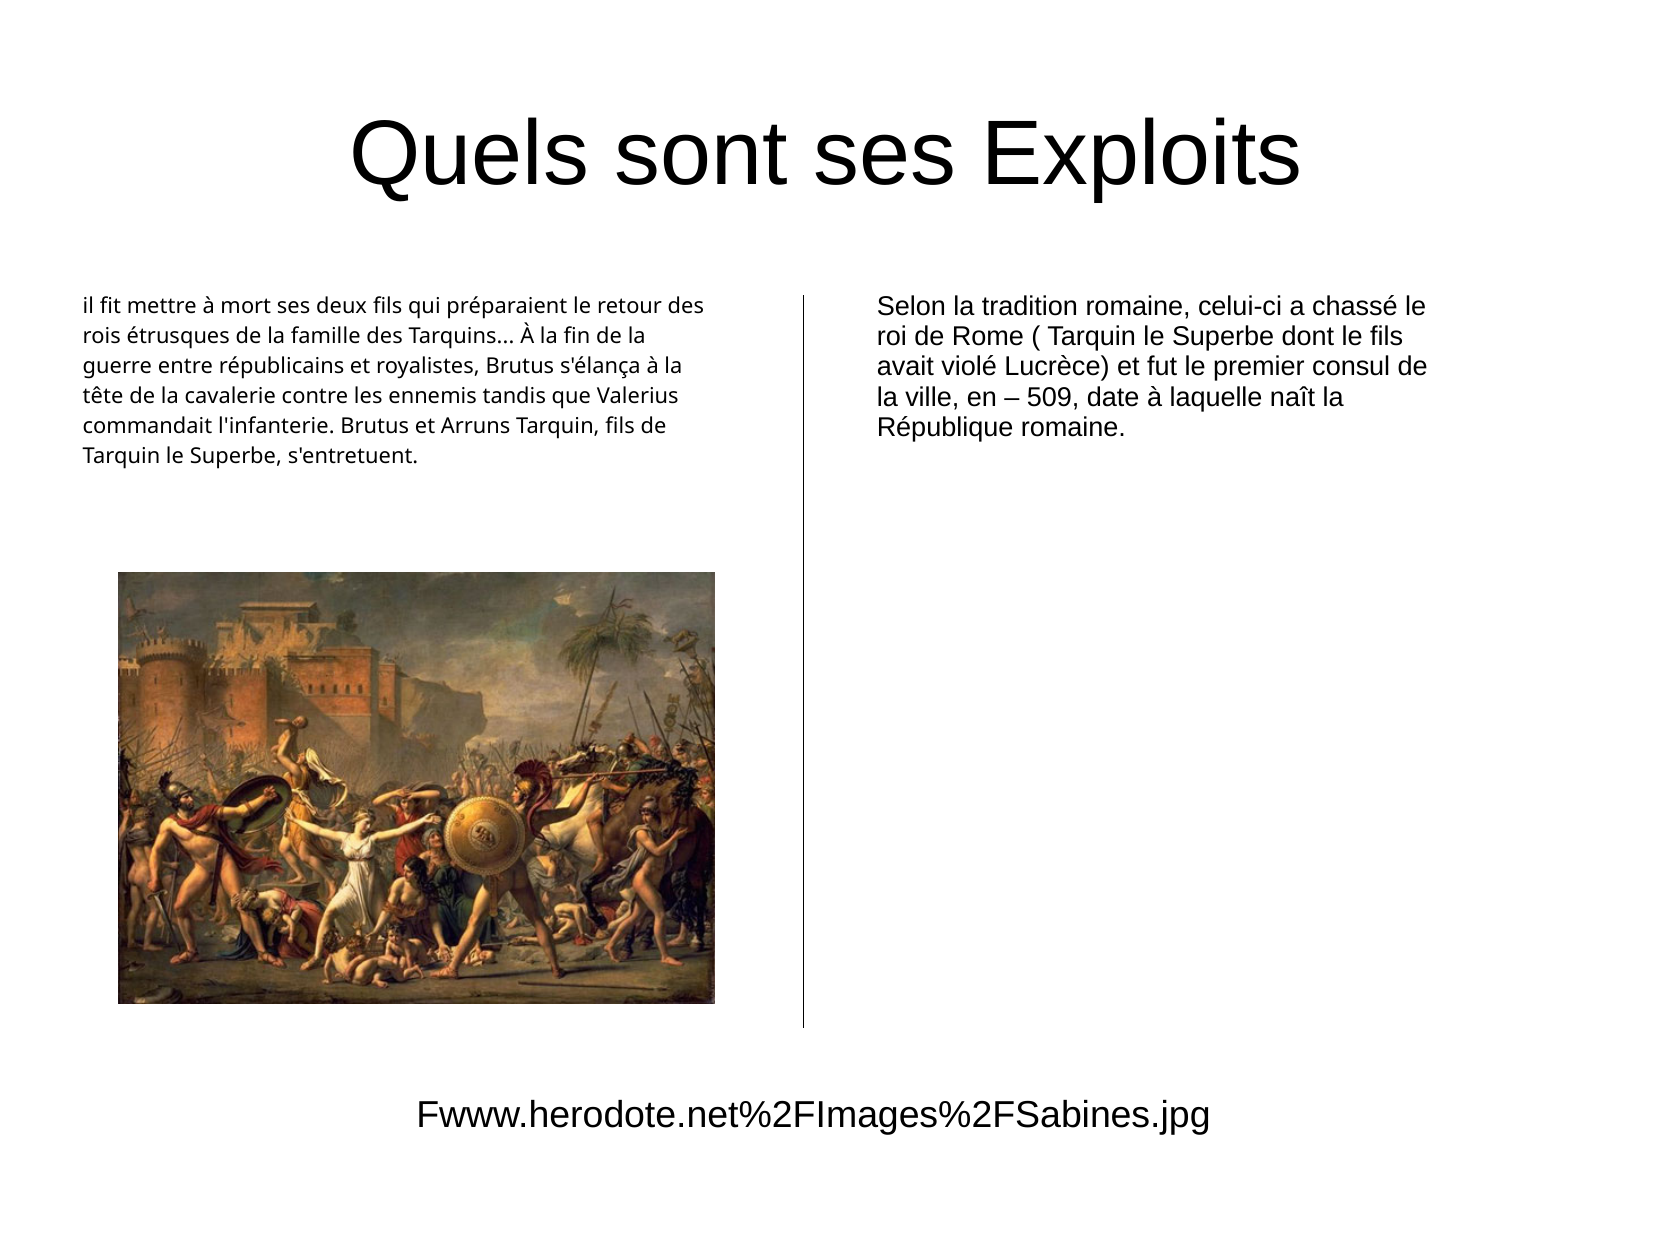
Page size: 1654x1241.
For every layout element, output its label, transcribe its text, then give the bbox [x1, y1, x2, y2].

list il fit mettre à mort ses deux fils qui préparaient le retour des rois étrusques de la famille des Tarquins... À la fin de la guerre entre républicains et royalistes, Brutus s'élança à la tête de la cavalerie contre les ennemis tandis que Valerius commandait l'infanterie. Brutus et Arruns Tarquin, fils de Tarquin le Superbe, s'entretuent. [82, 290, 721, 473]
text_box Fwww.herodote.net%2FImages%2FSabines.jpg [401, 1086, 1226, 1144]
title Quels sont ses Exploits [82, 49, 1571, 257]
text_box Selon la tradition romaine, celui-ci a chassé le roi de Rome ( Tarquin le Superbe dont le fils avait violé Lucrèce) et fut le premier consul de la ville, en – 509, date à laquelle naît la République romaine. [862, 283, 1465, 598]
picture [118, 572, 715, 1004]
